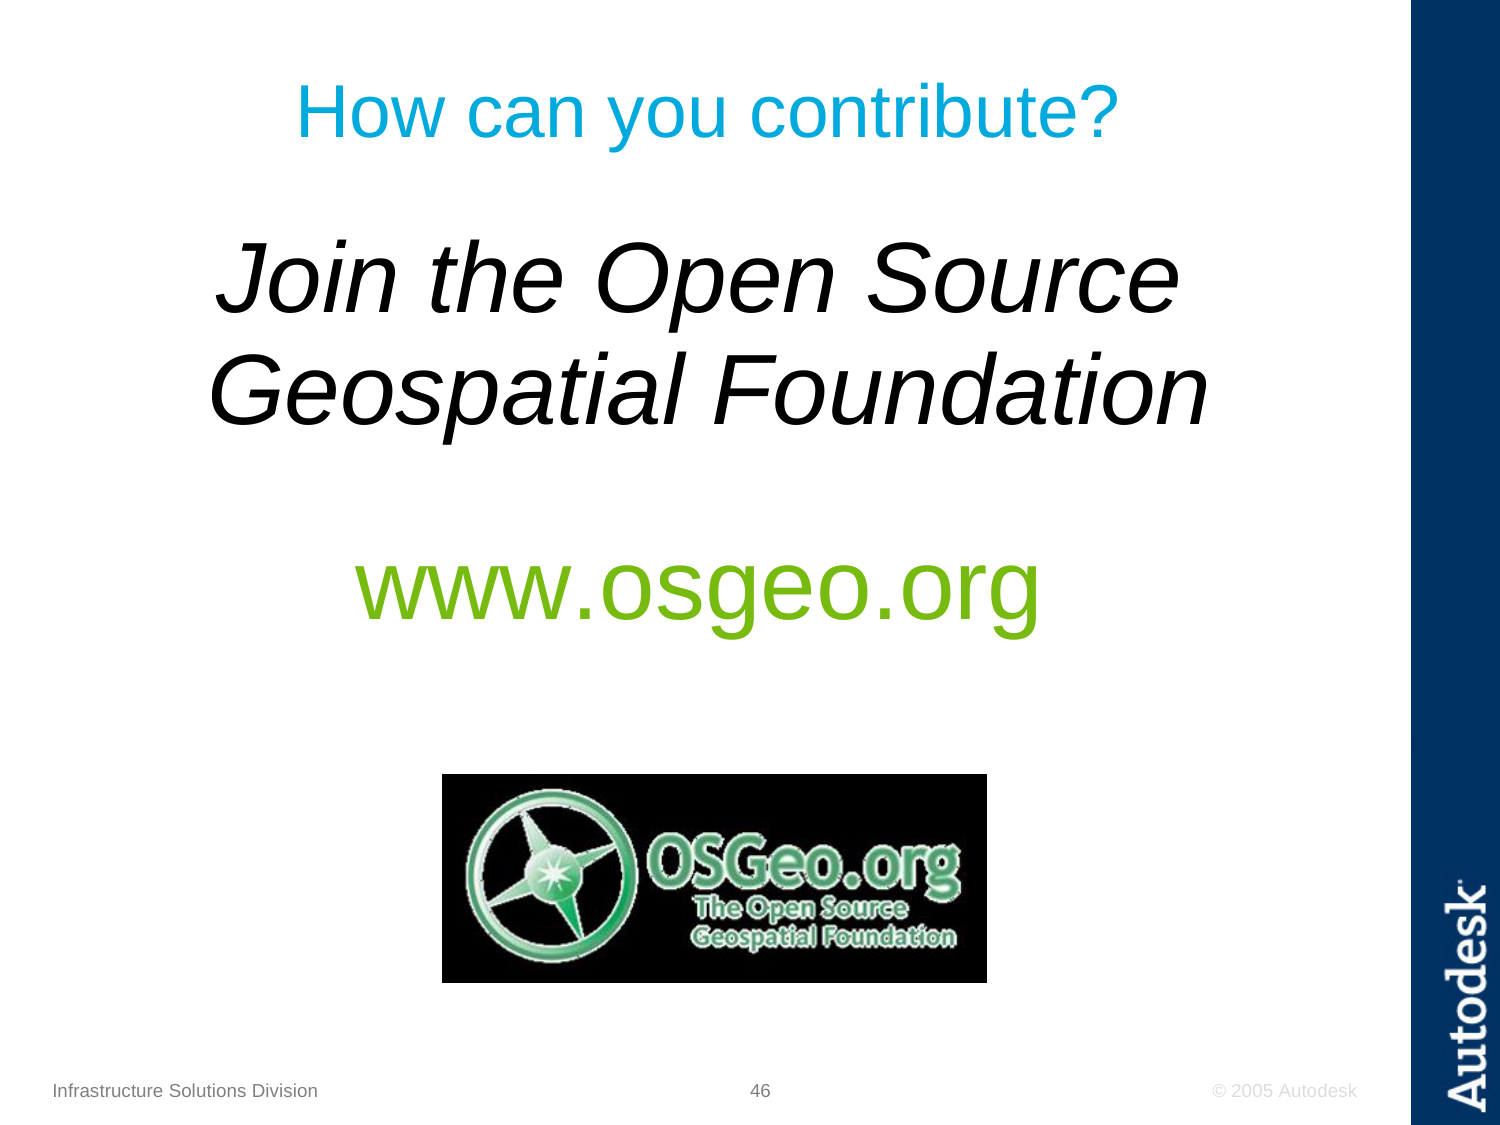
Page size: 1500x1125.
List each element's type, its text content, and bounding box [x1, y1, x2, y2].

picture [442, 774, 987, 983]
text_box Join the Open Source Geospatial Foundation www.osgeo.org [60, 222, 1321, 1041]
title How can you contribute? [52, 22, 1365, 210]
picture [1411, 0, 1500, 1125]
